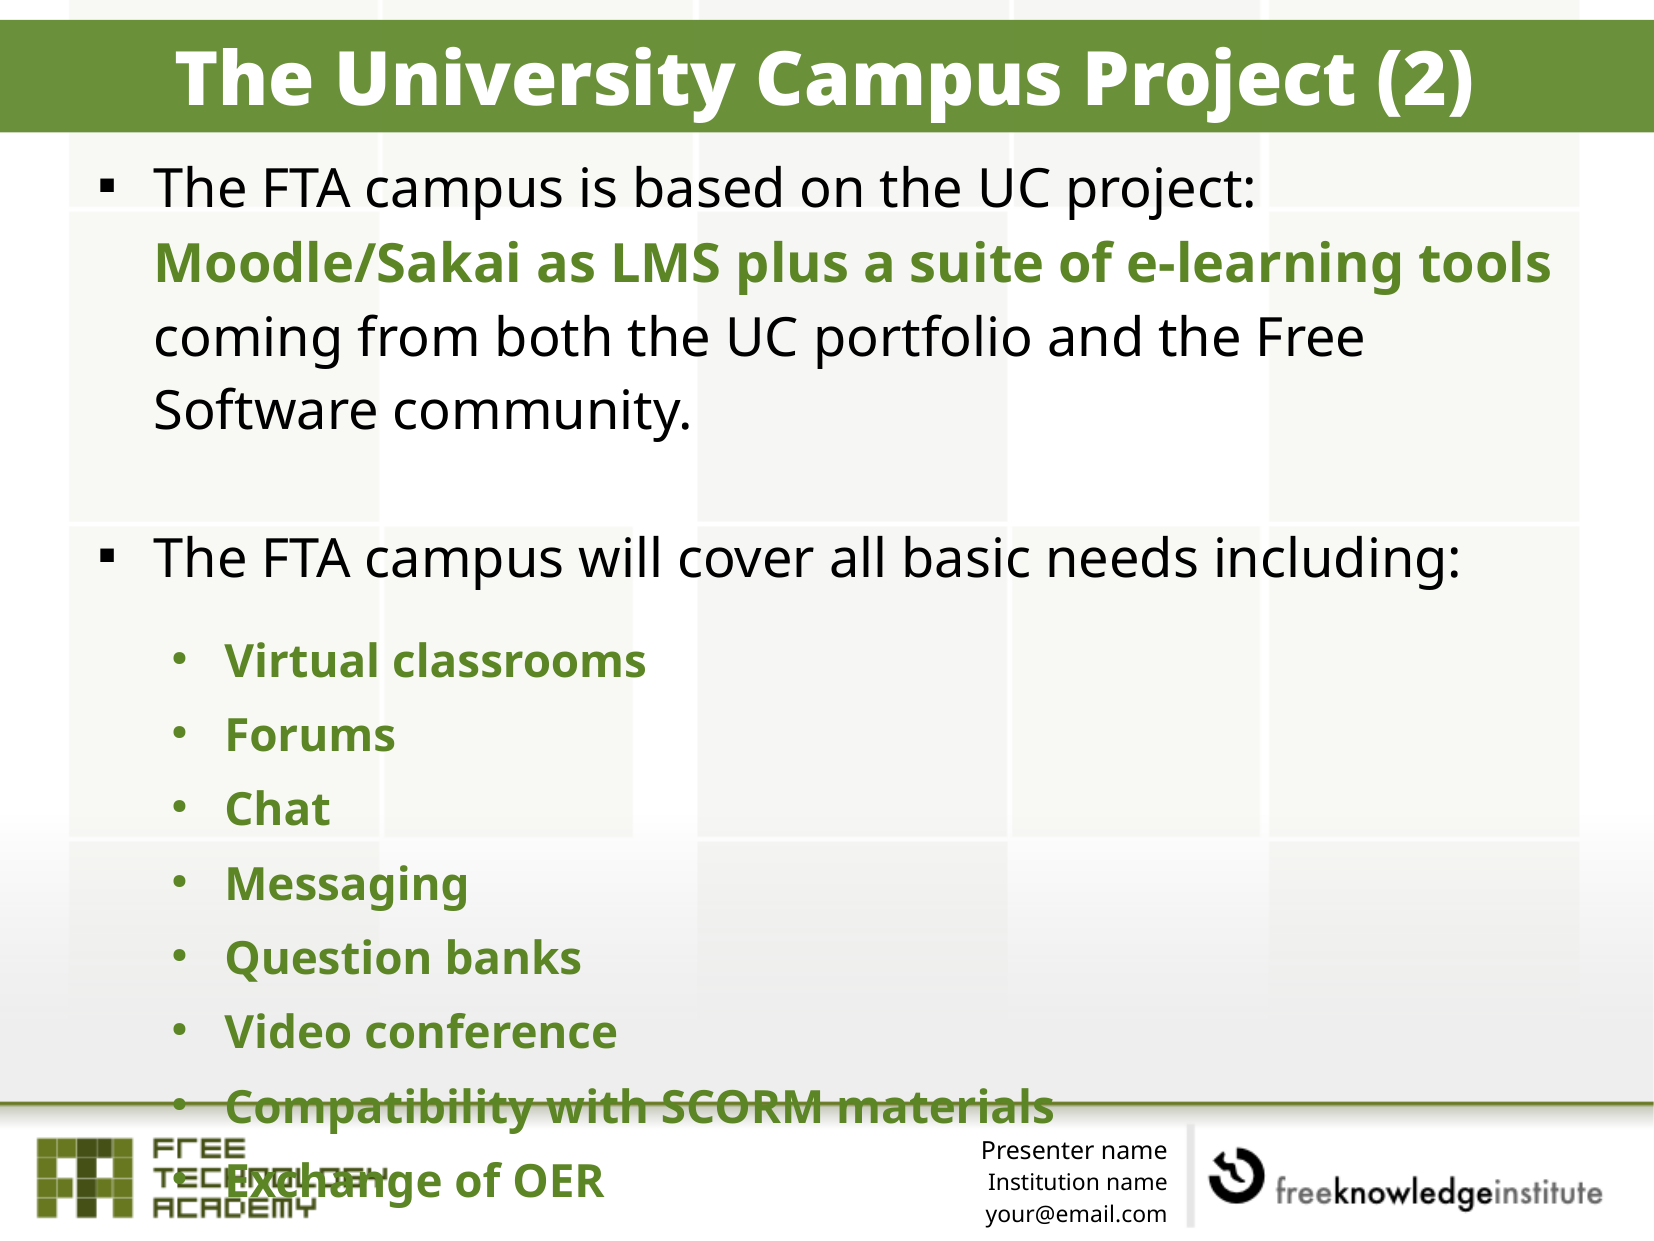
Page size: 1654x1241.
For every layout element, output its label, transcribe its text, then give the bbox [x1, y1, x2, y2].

picture [0, 133, 1654, 1241]
list The FTA campus is based on the UC project: Moodle/Sakai as LMS plus a suite of e-learning tools coming from both the UC portfolio and the Free Software community. The FTA campus will cover all basic needs including: Virtual classrooms Forums Chat Messaging Question banks Video conference Compatibility with SCORM materials Exchange of OER [82, 150, 1571, 1130]
title The University Campus Project (2) [37, 32, 1613, 120]
picture [0, 0, 1654, 19]
